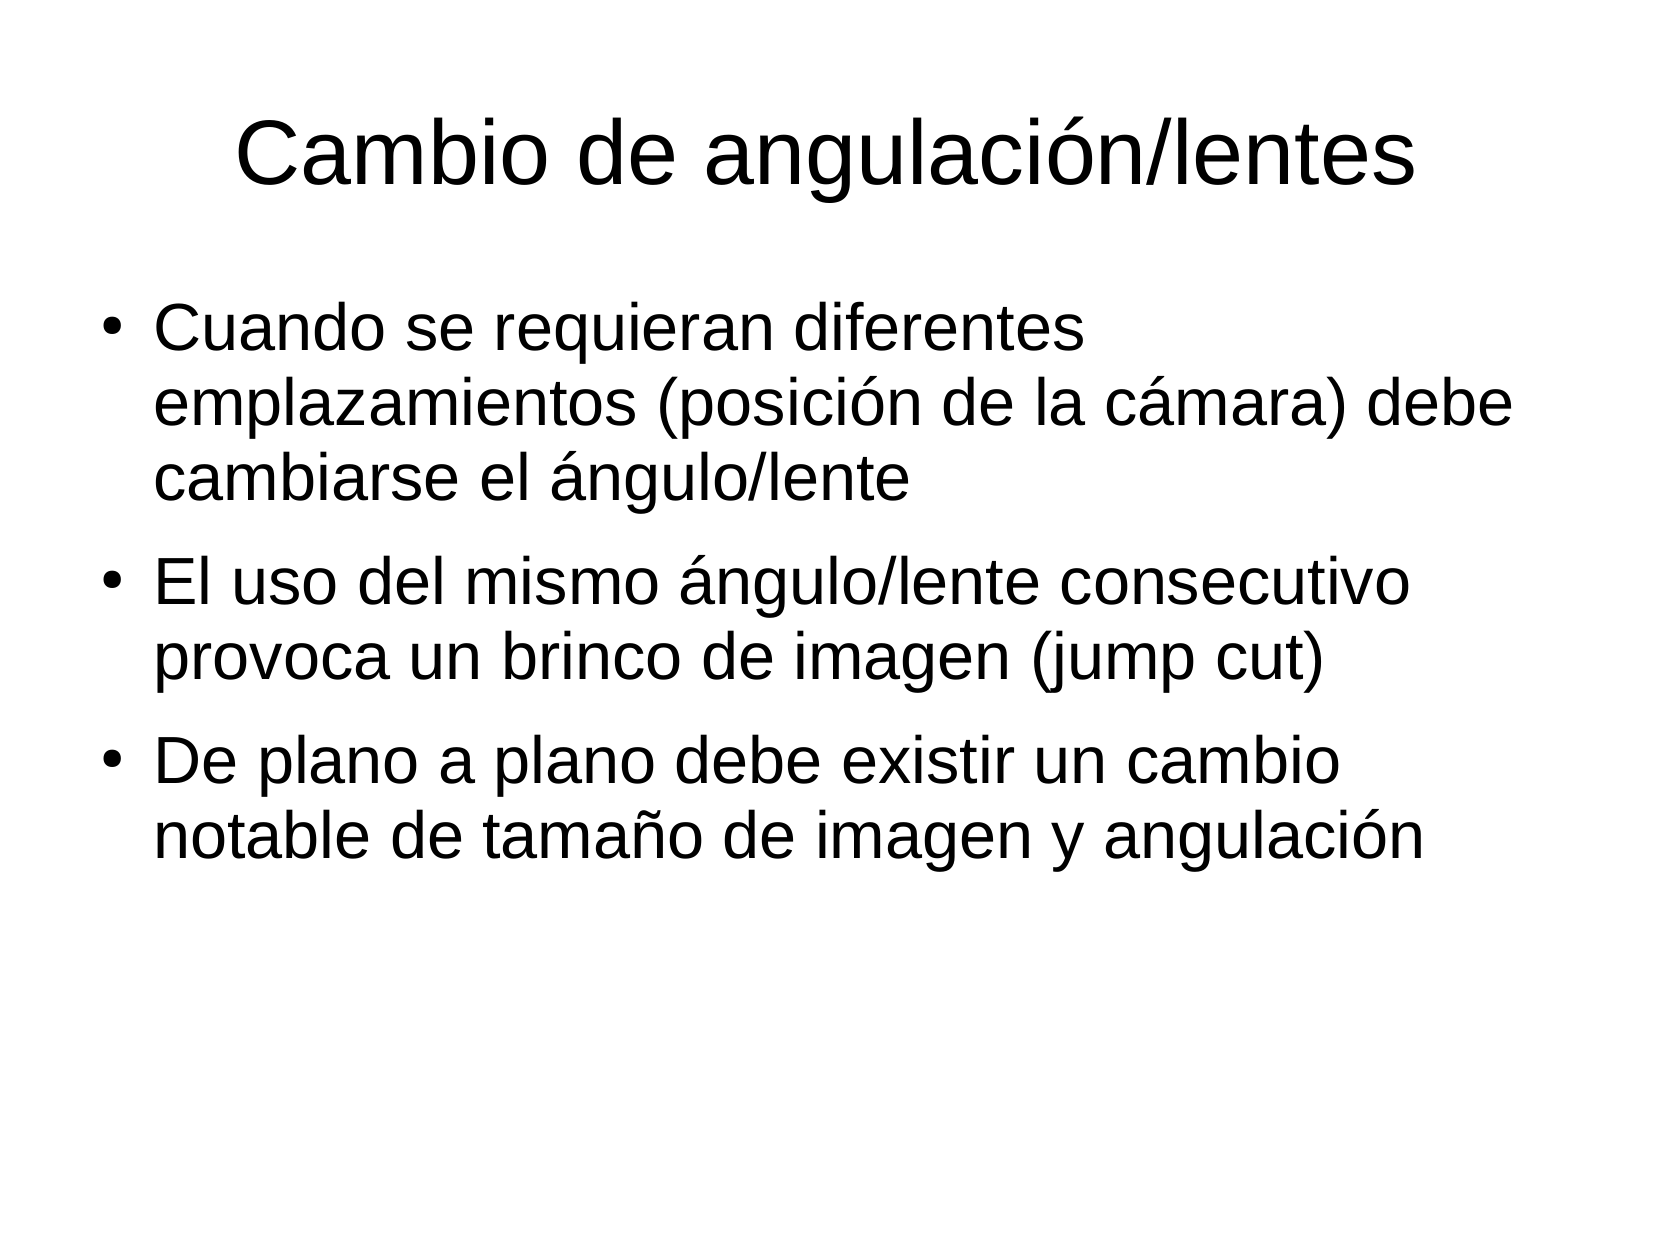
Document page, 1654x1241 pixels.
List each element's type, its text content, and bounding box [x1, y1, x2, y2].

list Cuando se requieran diferentes emplazamientos (posición de la cámara) debe cambiarse el ángulo/lente El uso del mismo ángulo/lente consecutivo provoca un brinco de imagen (jump cut) De plano a plano debe existir un cambio notable de tamaño de imagen y angulación [82, 290, 1571, 1010]
title Cambio de angulación/lentes [82, 49, 1571, 257]
